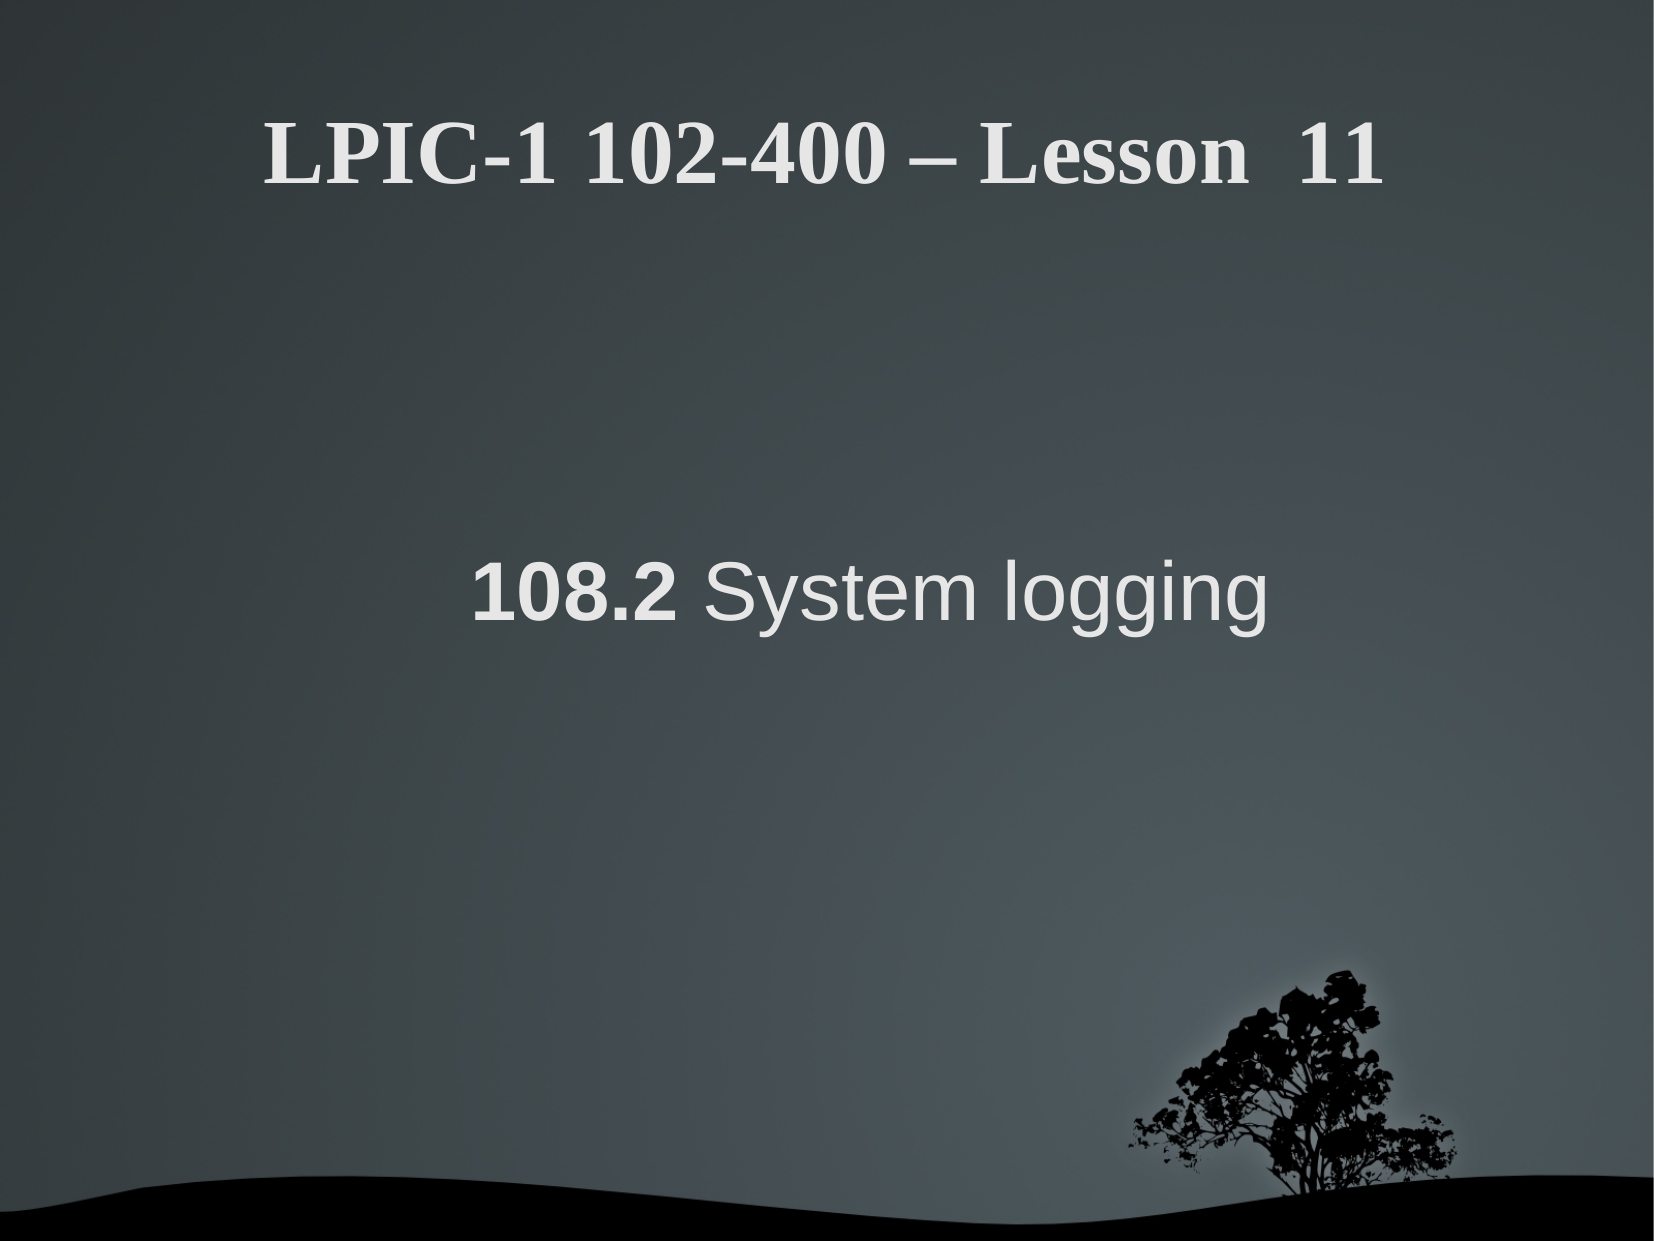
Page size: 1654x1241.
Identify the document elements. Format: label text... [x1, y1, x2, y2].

title LPIC-1 102-400 – Lesson 11 [82, 49, 1571, 257]
list 108.2 System logging [82, 290, 1571, 1109]
picture [0, 0, 1654, 1241]
